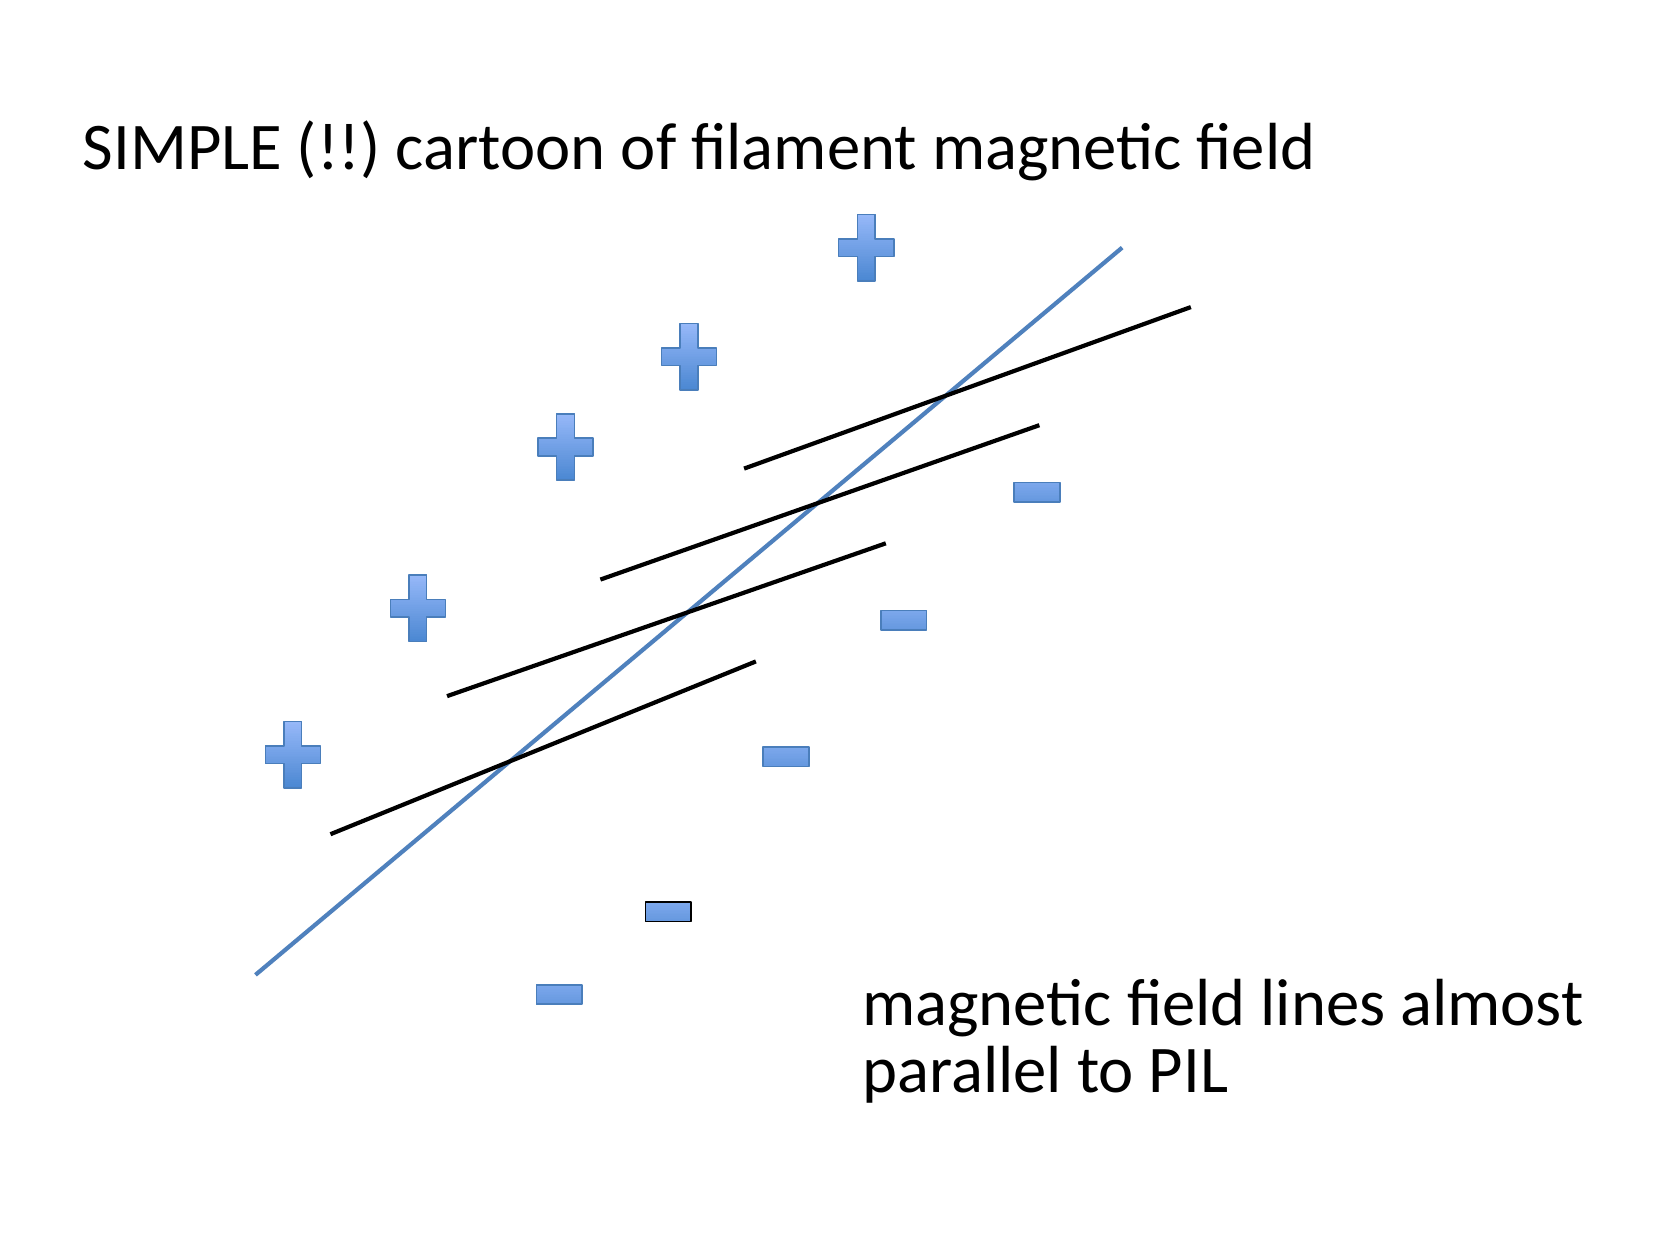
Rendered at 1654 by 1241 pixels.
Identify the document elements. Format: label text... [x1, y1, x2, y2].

text_box [881, 611, 927, 630]
text_box [536, 985, 582, 1004]
text_box [645, 902, 691, 922]
text_box [857, 257, 876, 281]
text_box [661, 323, 717, 390]
title magnetic field lines almost parallel to PIL [862, 938, 1619, 1147]
text_box [537, 413, 594, 481]
text_box [763, 747, 809, 766]
text_box [390, 574, 446, 642]
title SIMPLE (!!) cartoon of filament magnetic field [82, 49, 1571, 257]
text_box [1014, 482, 1060, 502]
text_box [265, 721, 321, 788]
